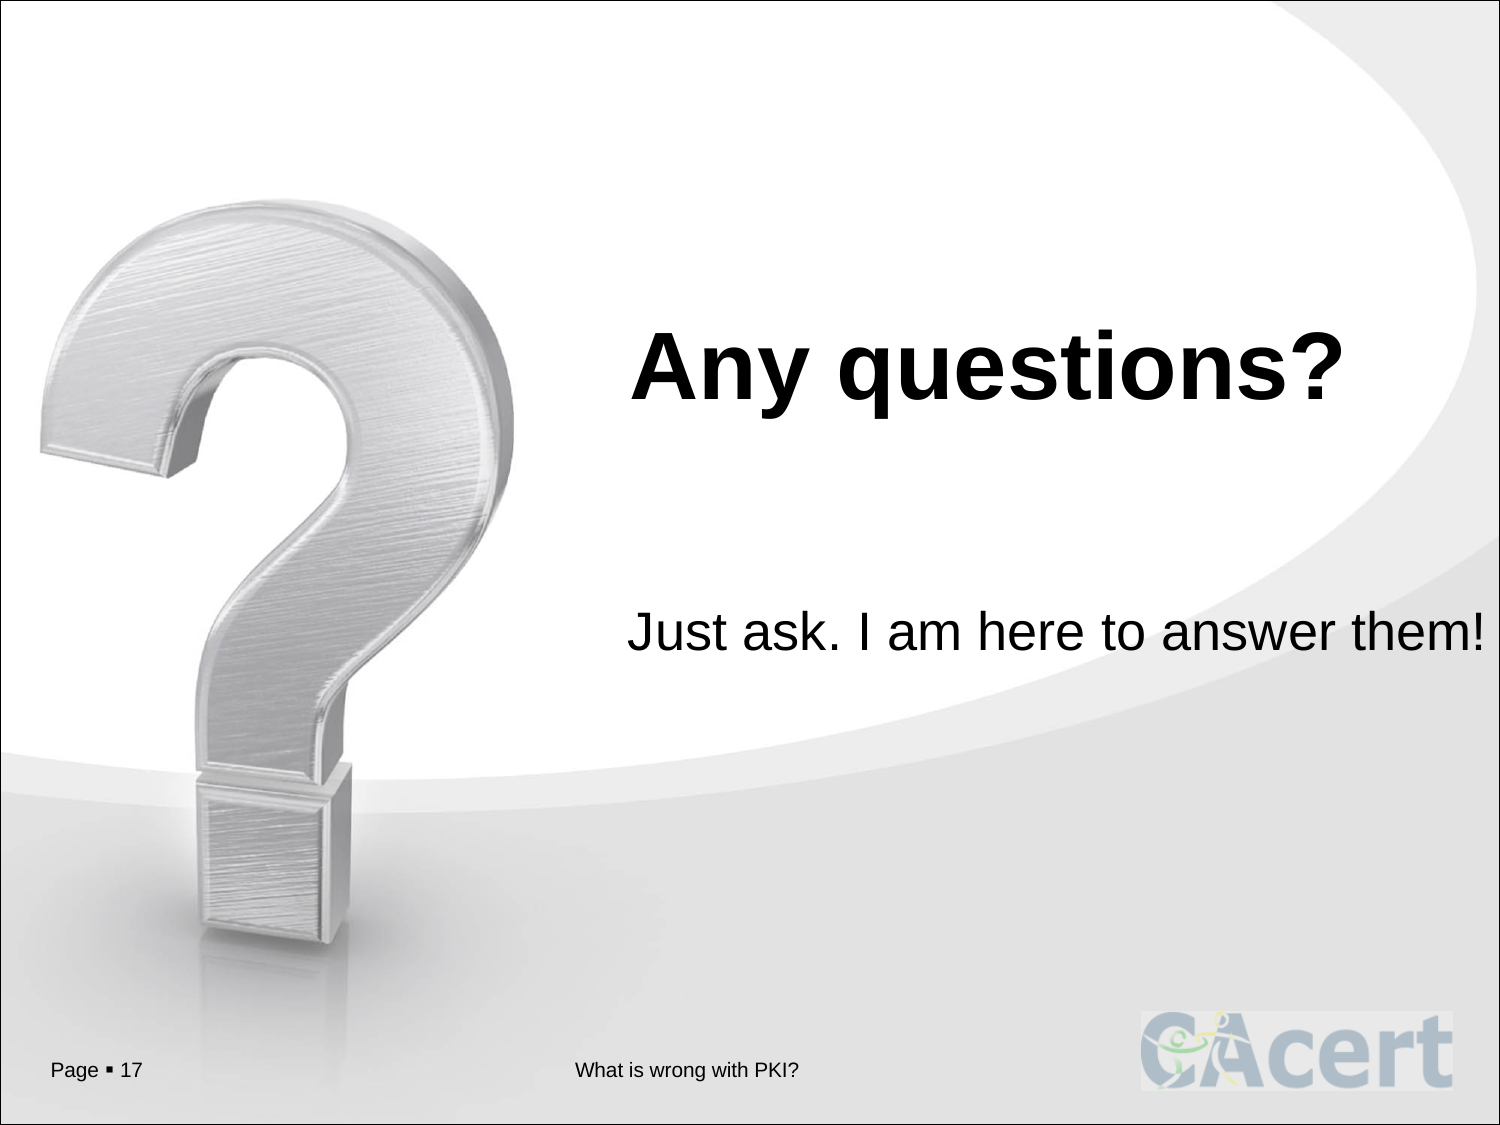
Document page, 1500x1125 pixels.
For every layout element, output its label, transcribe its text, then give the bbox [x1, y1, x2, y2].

picture [1, 1, 1499, 1124]
text_box Just ask. I am here to answer them! [627, 556, 1500, 710]
text_box Any questions? [614, 304, 1363, 428]
